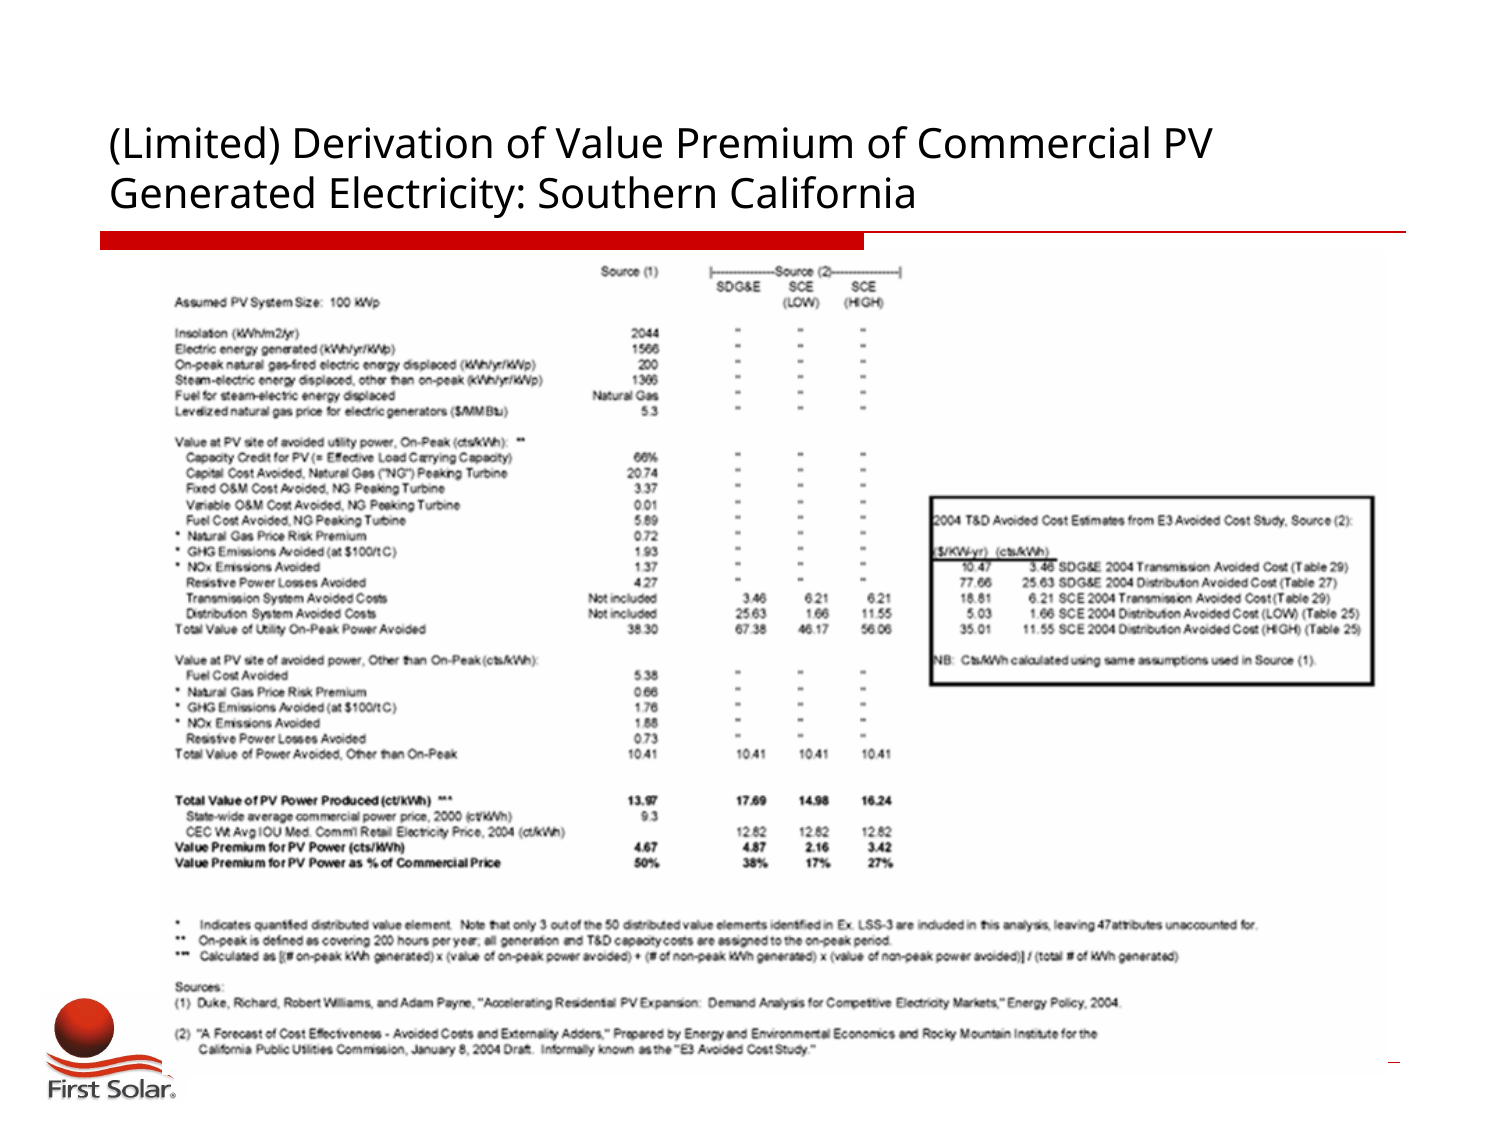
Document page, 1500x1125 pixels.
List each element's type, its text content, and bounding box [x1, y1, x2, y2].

picture [37, 250, 1388, 1103]
title (Limited) Derivation of Value Premium of Commercial PV Generated Electricity: Southern California [94, 24, 1407, 225]
